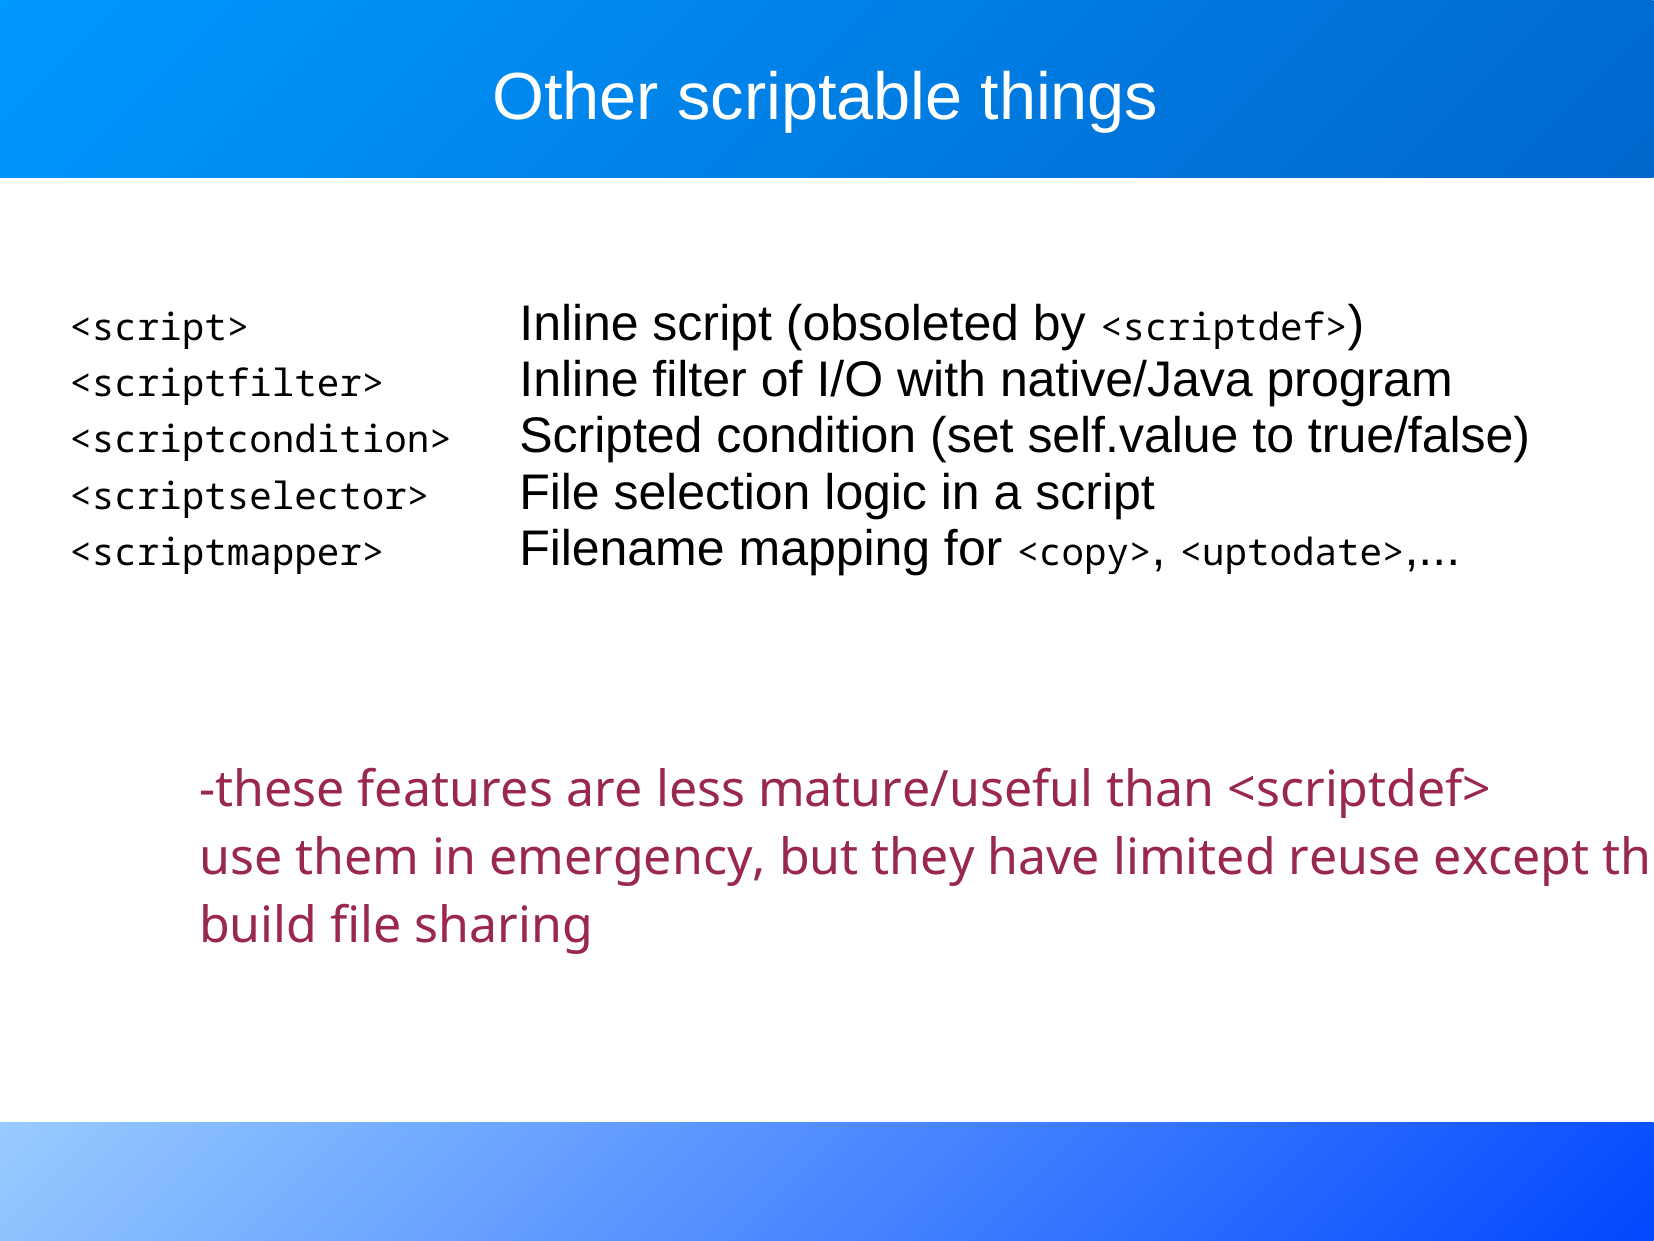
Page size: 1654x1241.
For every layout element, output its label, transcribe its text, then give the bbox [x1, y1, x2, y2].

text_box <script> Inline script (obsoleted by <scriptdef>) <scriptfilter> Inline filter of I/O with native/Java program <scriptcondition> Scripted condition (set self.value to true/false) <scriptselector> File selection logic in a script <scriptmapper> Filename mapping for <copy>, <uptodate>,... [54, 287, 1610, 594]
text_box -these features are less mature/useful than <scriptdef> use them in emergency, but they have limited reuse except through build file sharing [184, 745, 1606, 940]
title Other scriptable things [162, 59, 1489, 148]
